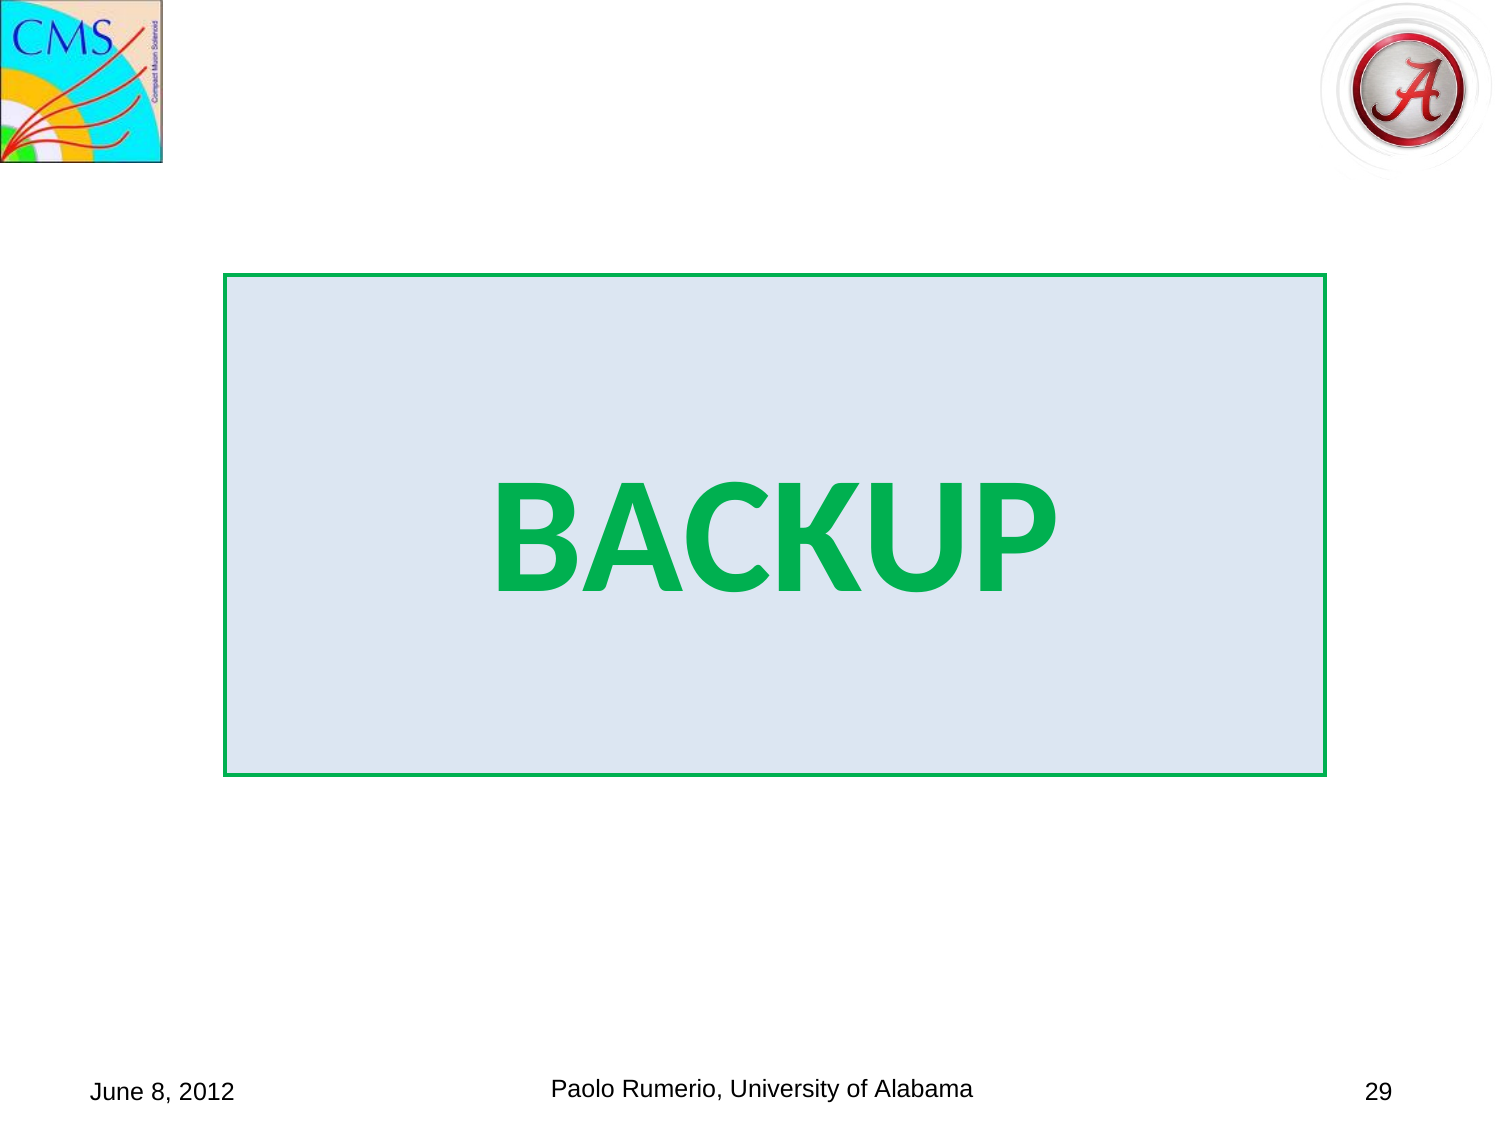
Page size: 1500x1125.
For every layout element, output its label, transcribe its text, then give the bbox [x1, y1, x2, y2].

picture [1319, 0, 1500, 180]
picture [0, 0, 163, 163]
text_box BACKUP [224, 275, 1326, 776]
